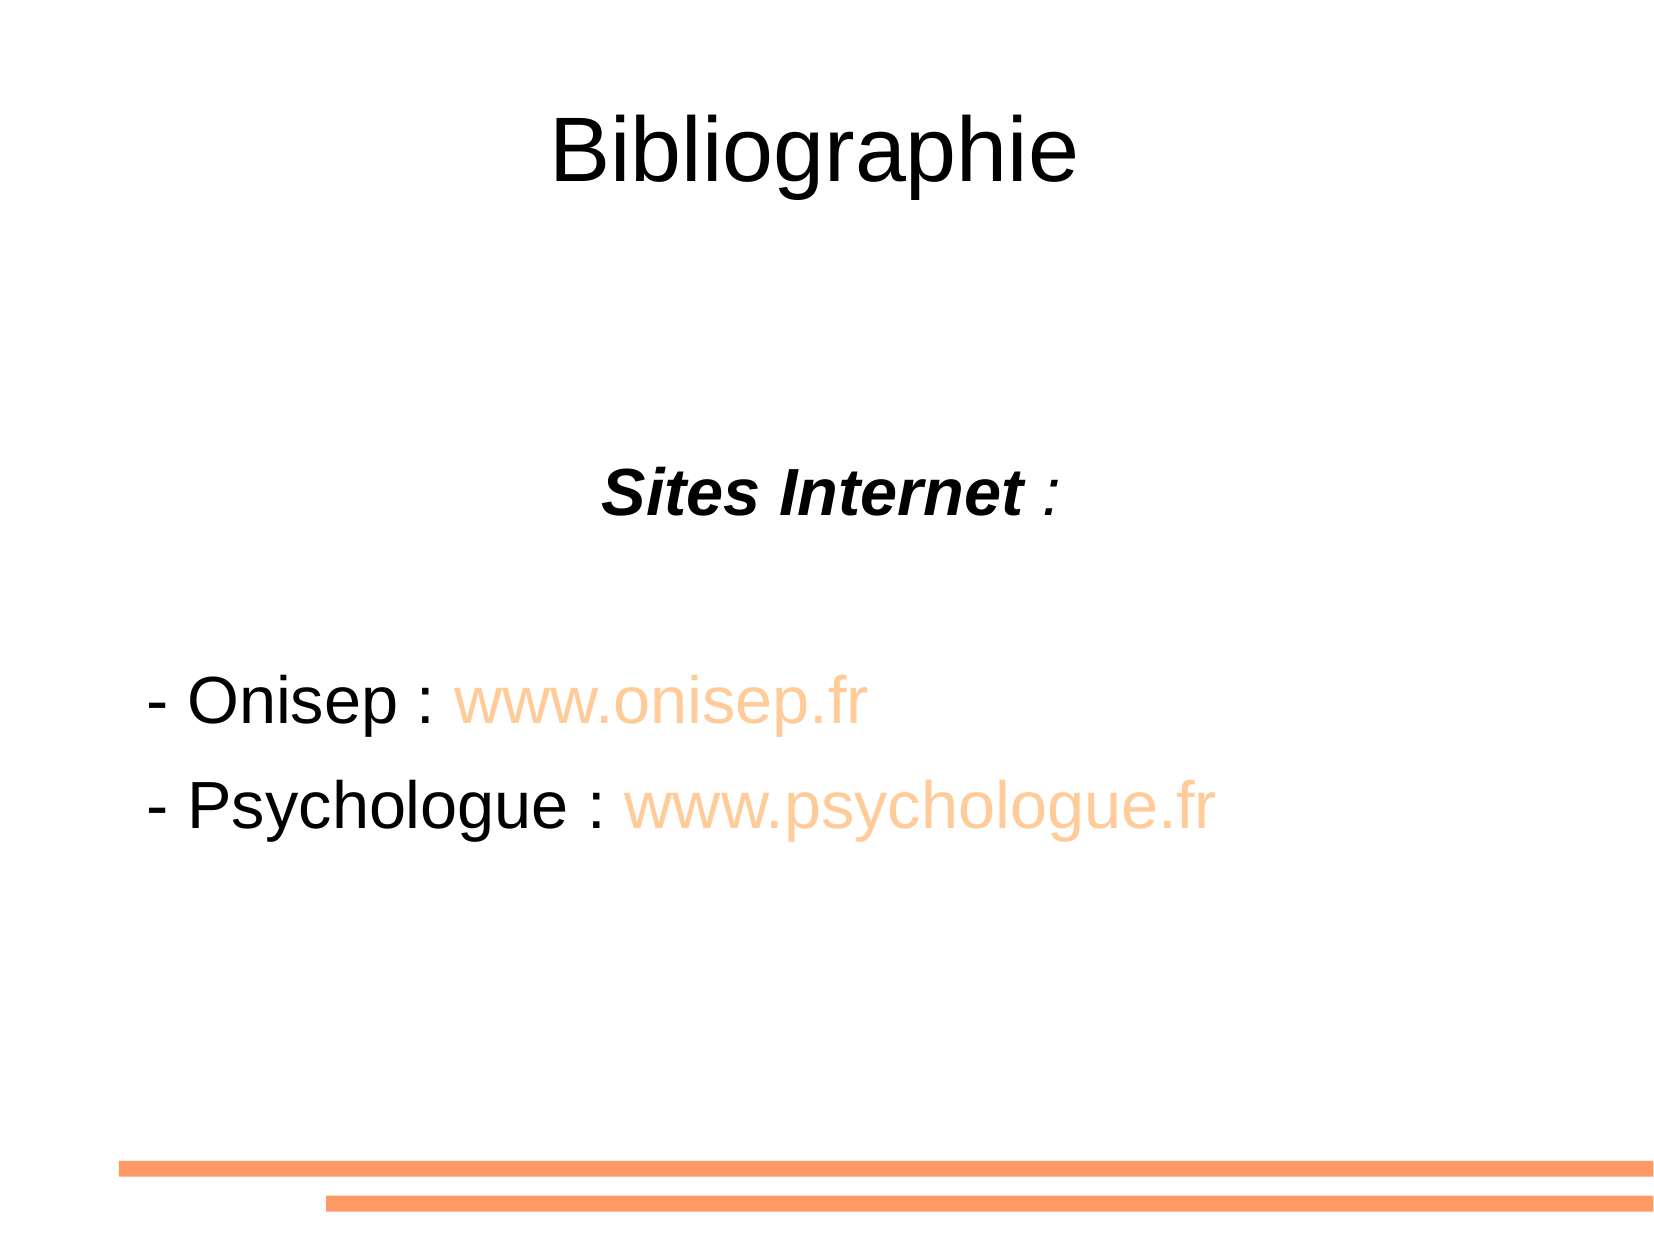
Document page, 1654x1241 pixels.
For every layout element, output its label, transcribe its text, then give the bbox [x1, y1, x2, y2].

title Bibliographie [121, 46, 1534, 254]
list Sites Internet : - Onisep : www.onisep.fr - Psychologue : www.psychologue.fr [134, 350, 1516, 1133]
